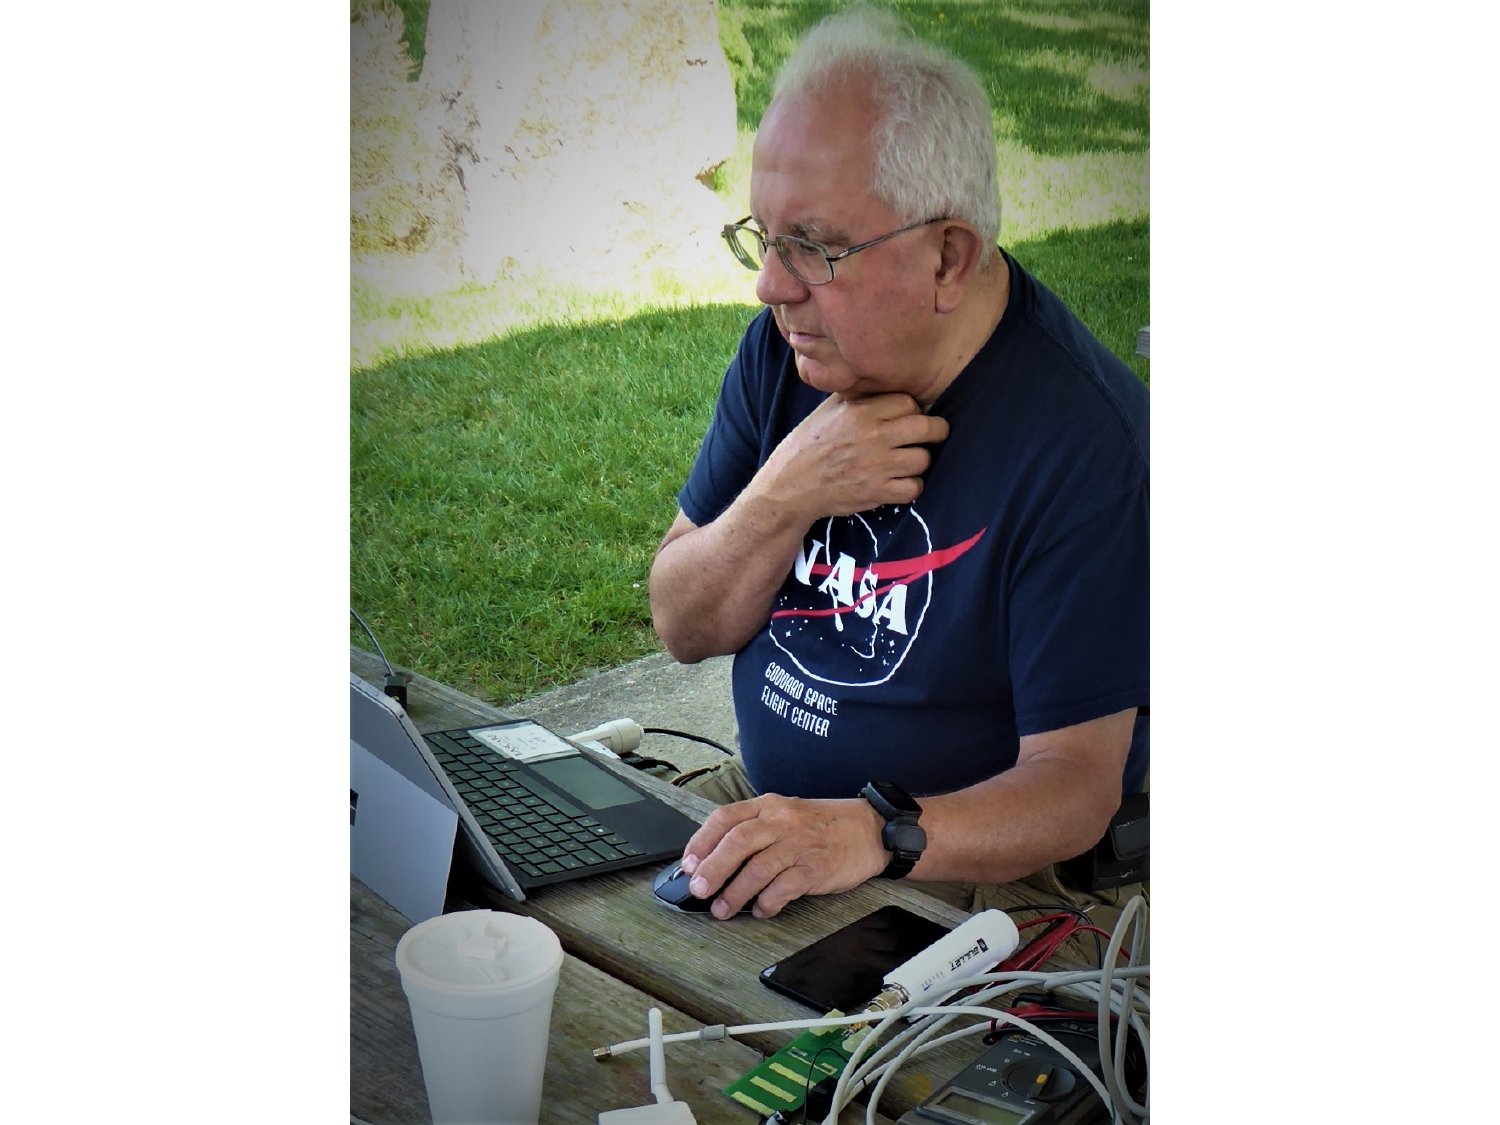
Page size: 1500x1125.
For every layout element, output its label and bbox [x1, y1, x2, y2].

picture [350, 0, 1150, 1125]
